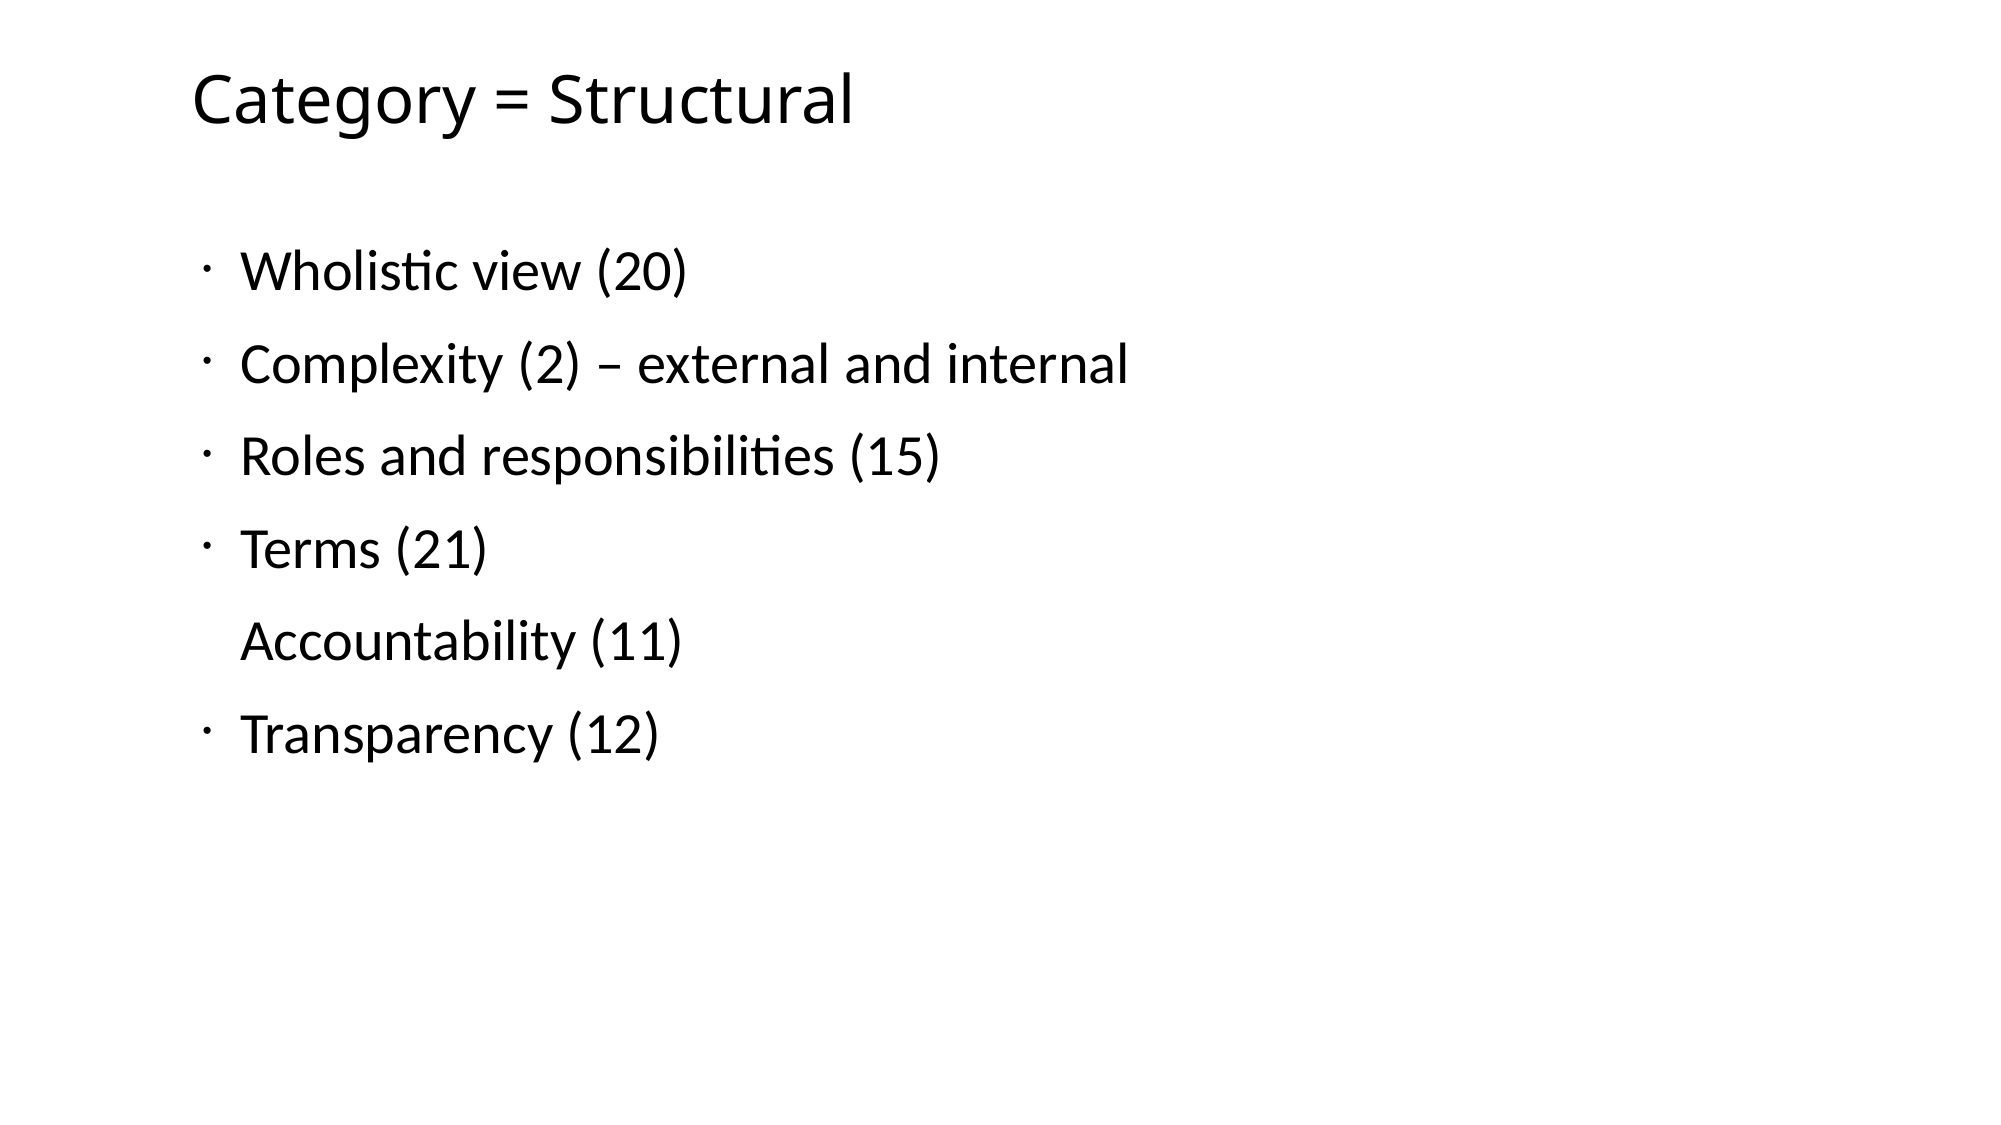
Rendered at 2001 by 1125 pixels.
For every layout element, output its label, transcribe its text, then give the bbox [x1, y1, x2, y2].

title Category = Structural [177, 59, 1903, 277]
list Wholistic view (20) Complexity (2) – external and internal Roles and responsibilities (15) Terms (21) Accountability (11) Transparency (12) [187, 232, 1913, 947]
